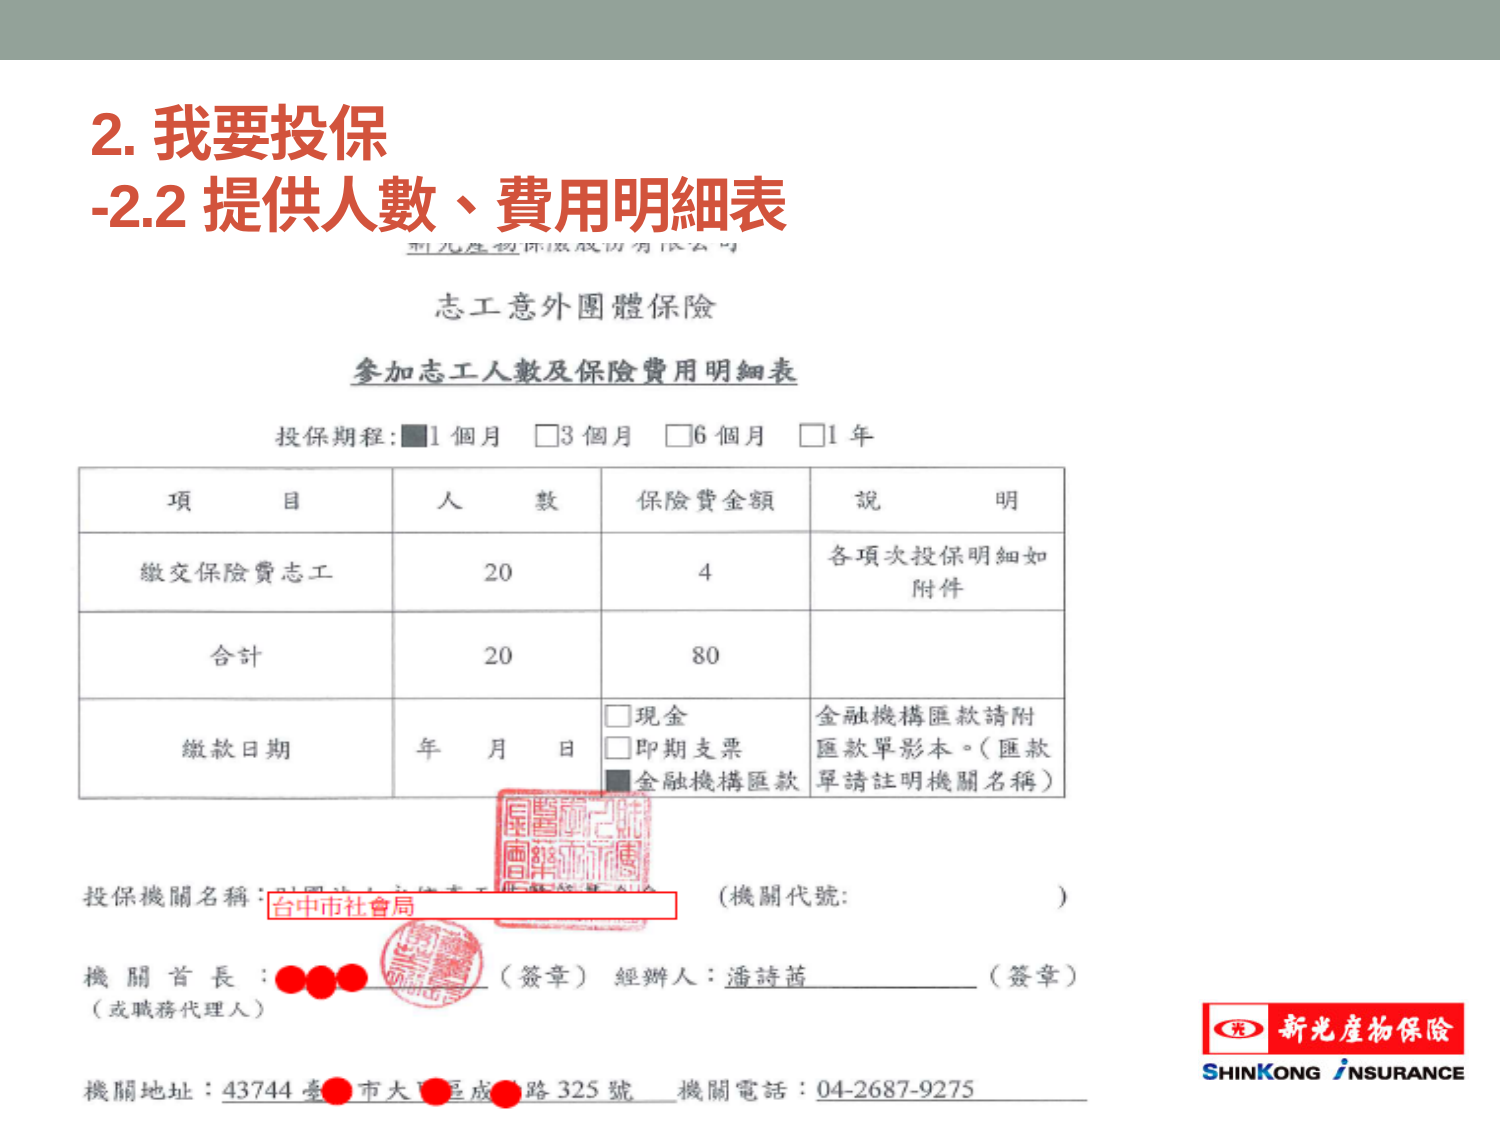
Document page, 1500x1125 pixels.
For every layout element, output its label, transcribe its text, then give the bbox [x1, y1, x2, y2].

picture [53, 243, 1127, 1125]
title 2.我要投保 -2.2提供人數、費用明細表 [75, 87, 1426, 256]
